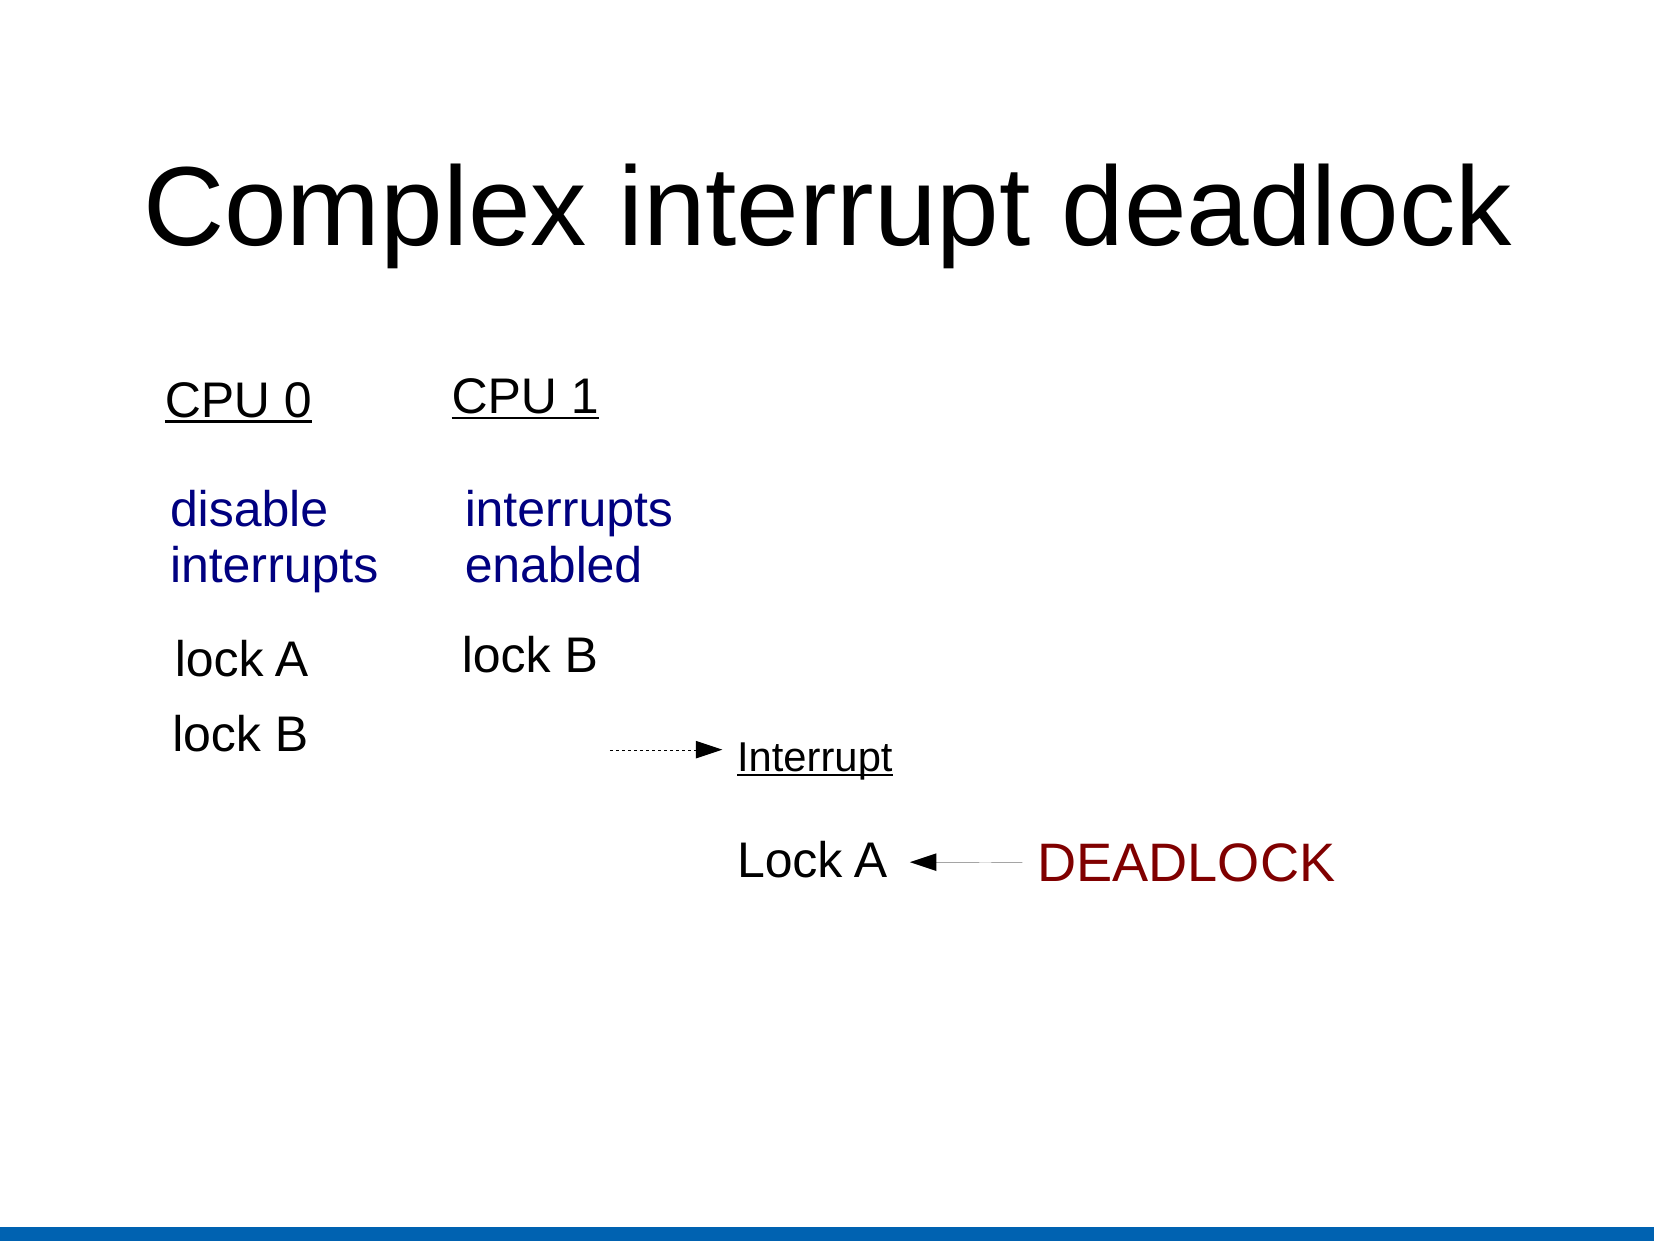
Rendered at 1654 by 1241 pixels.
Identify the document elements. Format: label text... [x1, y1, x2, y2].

text_box interrupts enabled [450, 473, 689, 601]
text_box Interrupt [722, 726, 908, 788]
text_box DEADLOCK [1022, 824, 1351, 901]
text_box CPU 1 [436, 361, 614, 433]
text_box disable interrupts [155, 473, 394, 601]
text_box Lock A [722, 824, 903, 896]
text_box CPU 0 [150, 364, 327, 436]
title Complex interrupt deadlock [121, 110, 1534, 303]
text_box lock B [447, 620, 613, 692]
text_box lock B [157, 698, 324, 774]
text_box lock A [160, 623, 324, 696]
